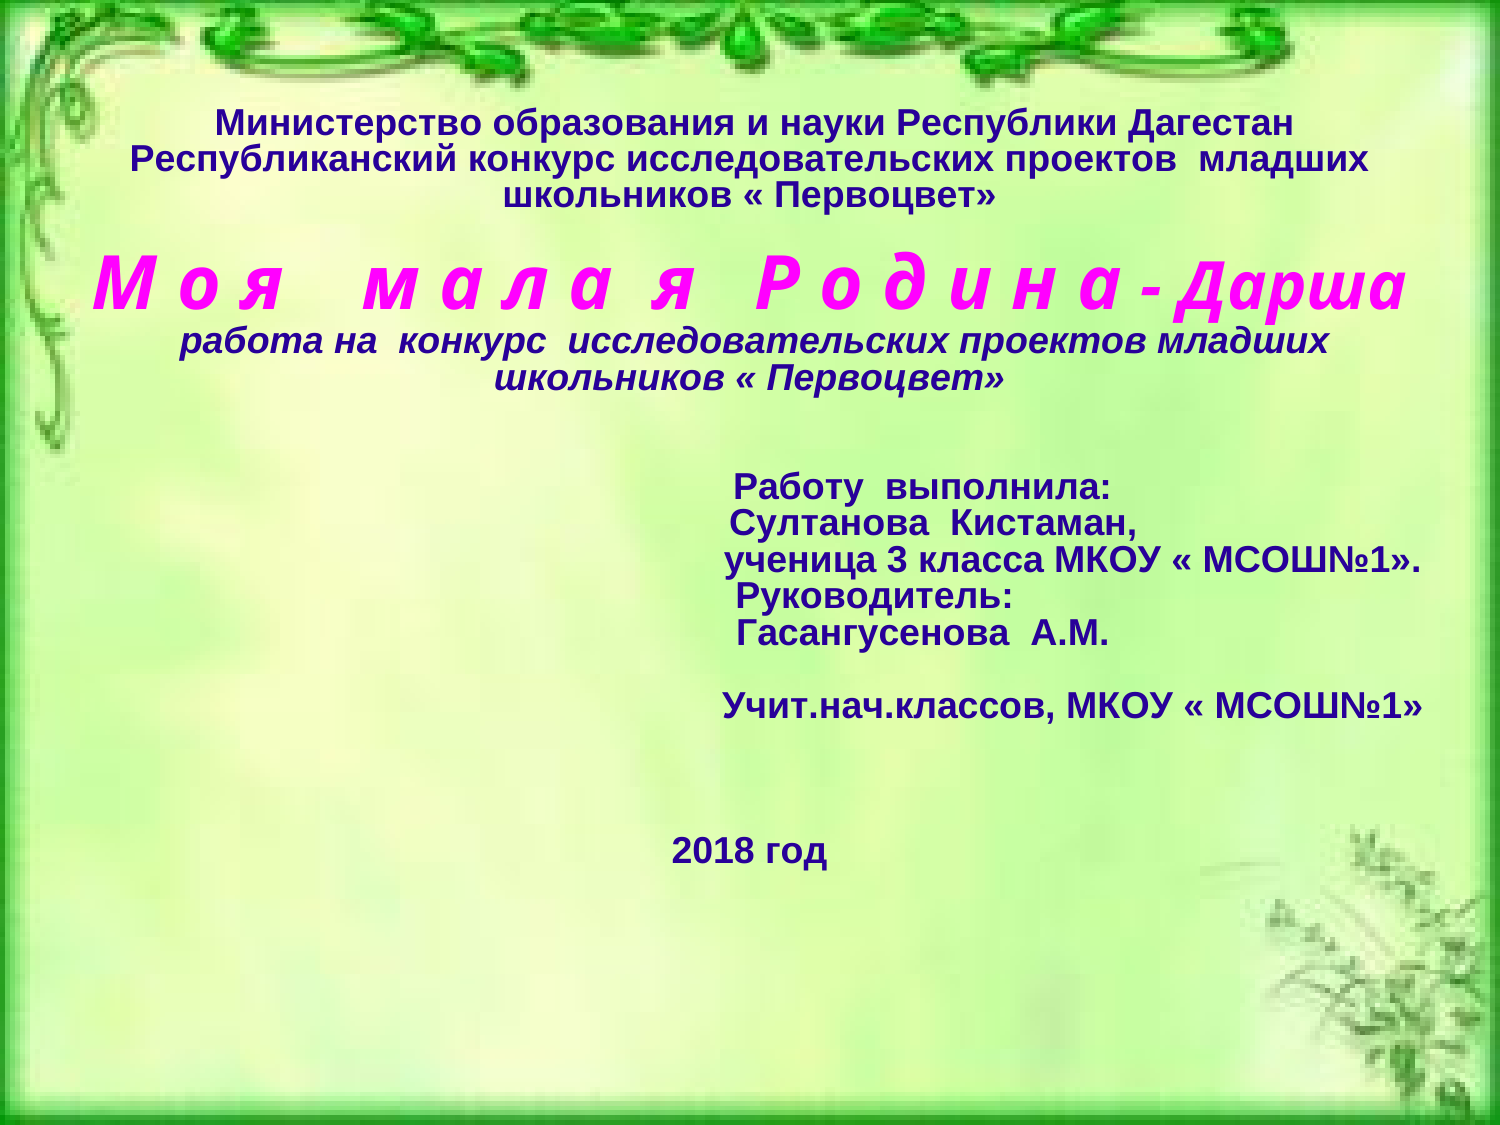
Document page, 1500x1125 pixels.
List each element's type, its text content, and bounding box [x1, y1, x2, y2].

text_box Министерство образования и науки Республики Дагестан Республиканский конкурс исследовательских проектов младших школьников « Первоцвет» М о я м а л а я Р о д и н а - Дарша работа на конкурс исследовательских проектов младших школьников « Первоцвет» Работу выполнила: Султанова Кистаман, ученица 3 класса МКОУ « МСОШ№1». Руководитель: Гасангусенова А.М. Учит.нач.классов, МКОУ « МСОШ№1» 2018 год [52, 98, 1447, 916]
picture [0, 0, 1500, 1125]
